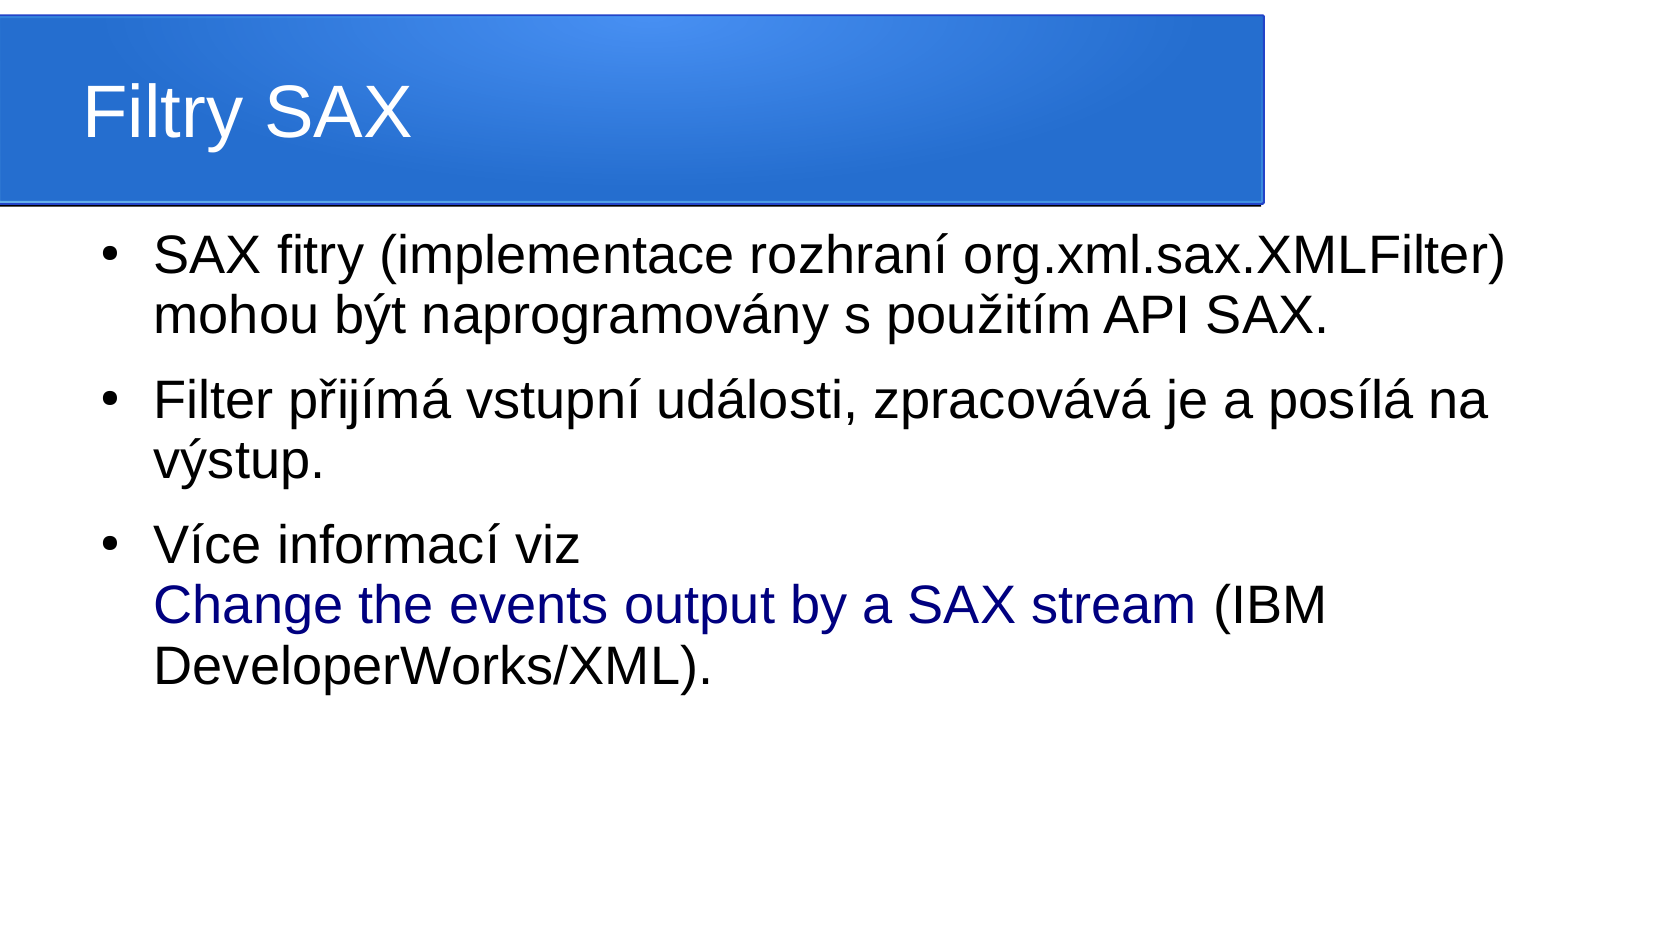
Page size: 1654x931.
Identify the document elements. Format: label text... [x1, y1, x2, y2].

title Filtry SAX [82, 35, 1235, 189]
list SAX fitry (implementace rozhraní org.xml.sax.XMLFilter) mohou být naprogramovány s použitím API SAX. Filter přijímá vstupní události, zpracovává je a posílá na výstup. Více informací viz Change the events output by a SAX stream (IBM DeveloperWorks/XML). [82, 224, 1571, 764]
